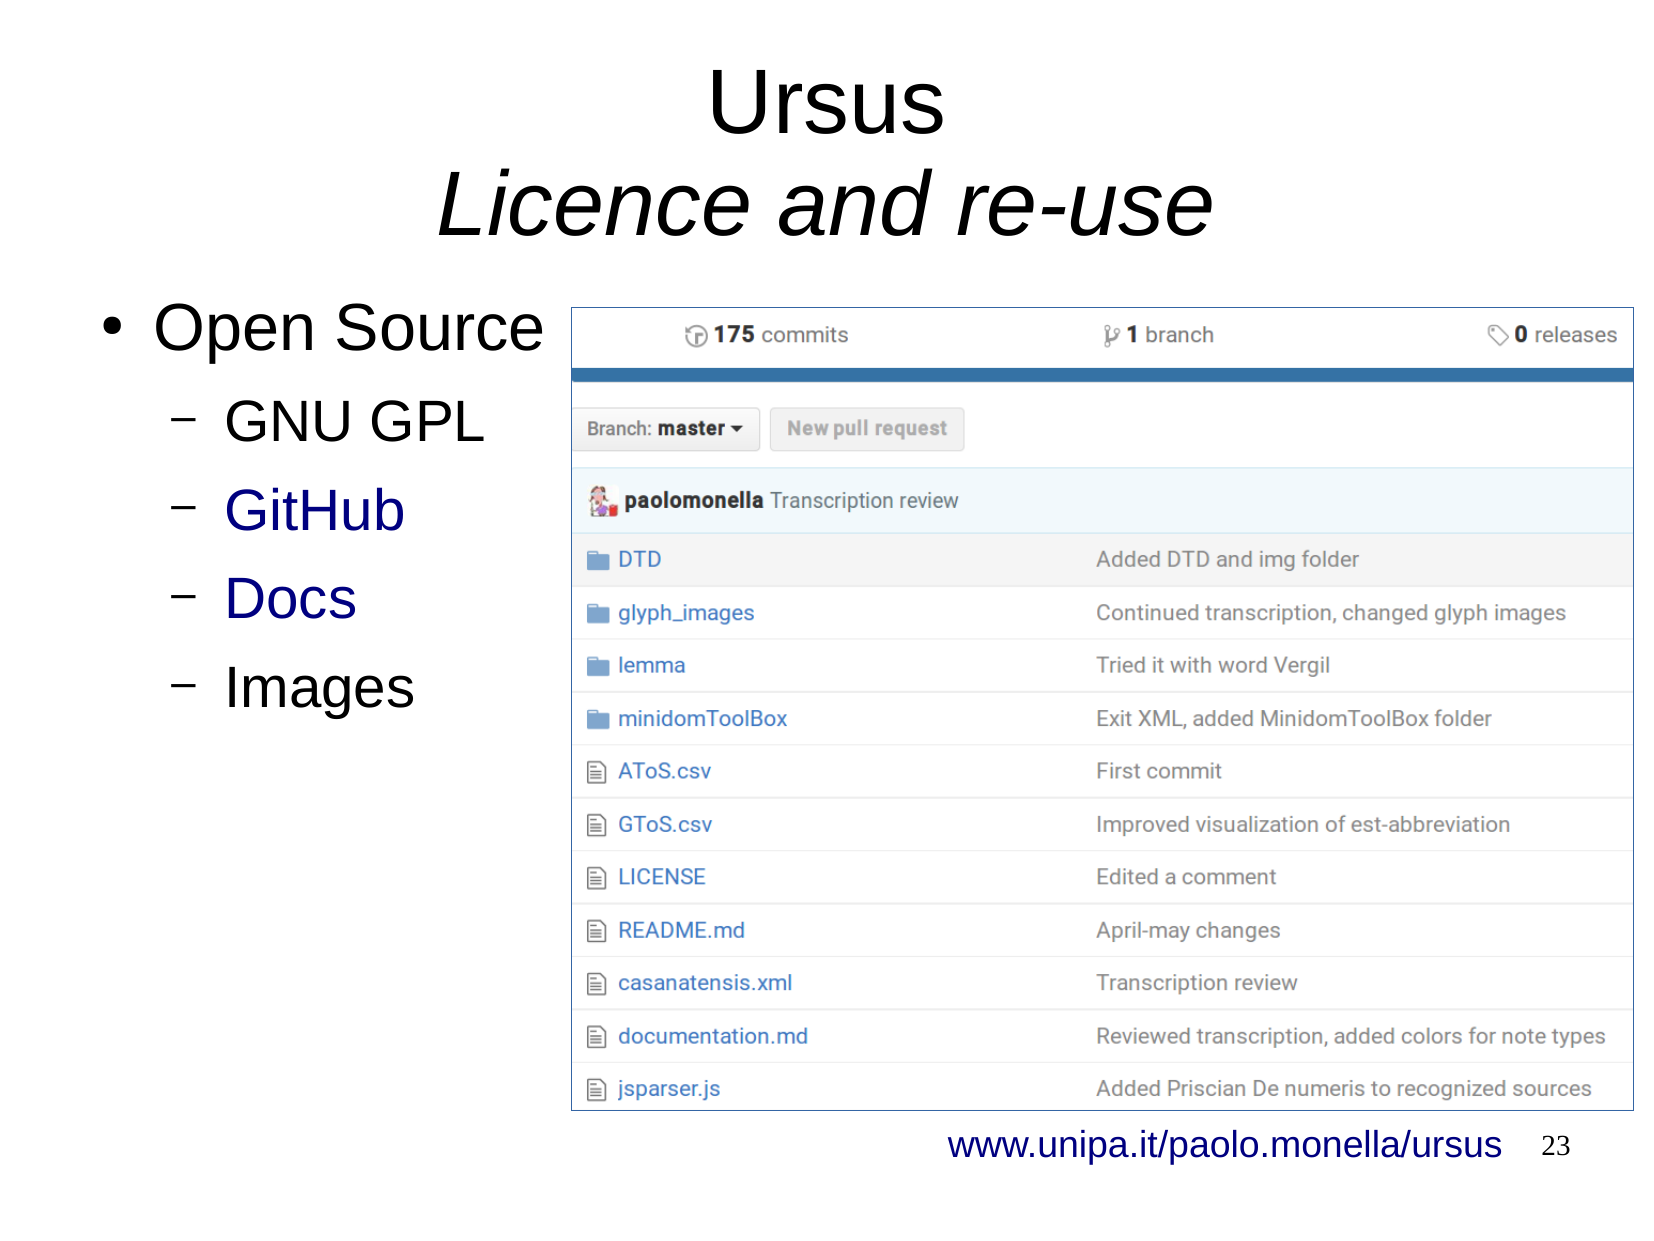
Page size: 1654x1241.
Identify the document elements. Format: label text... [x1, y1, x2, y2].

picture [571, 307, 1634, 1111]
text_box www.unipa.it/paolo.monella/ursus [933, 1116, 1548, 1216]
title Ursus Licence and re-use [82, 49, 1571, 257]
list Open Source GNU GPL GitHub Docs Images [82, 290, 809, 1010]
